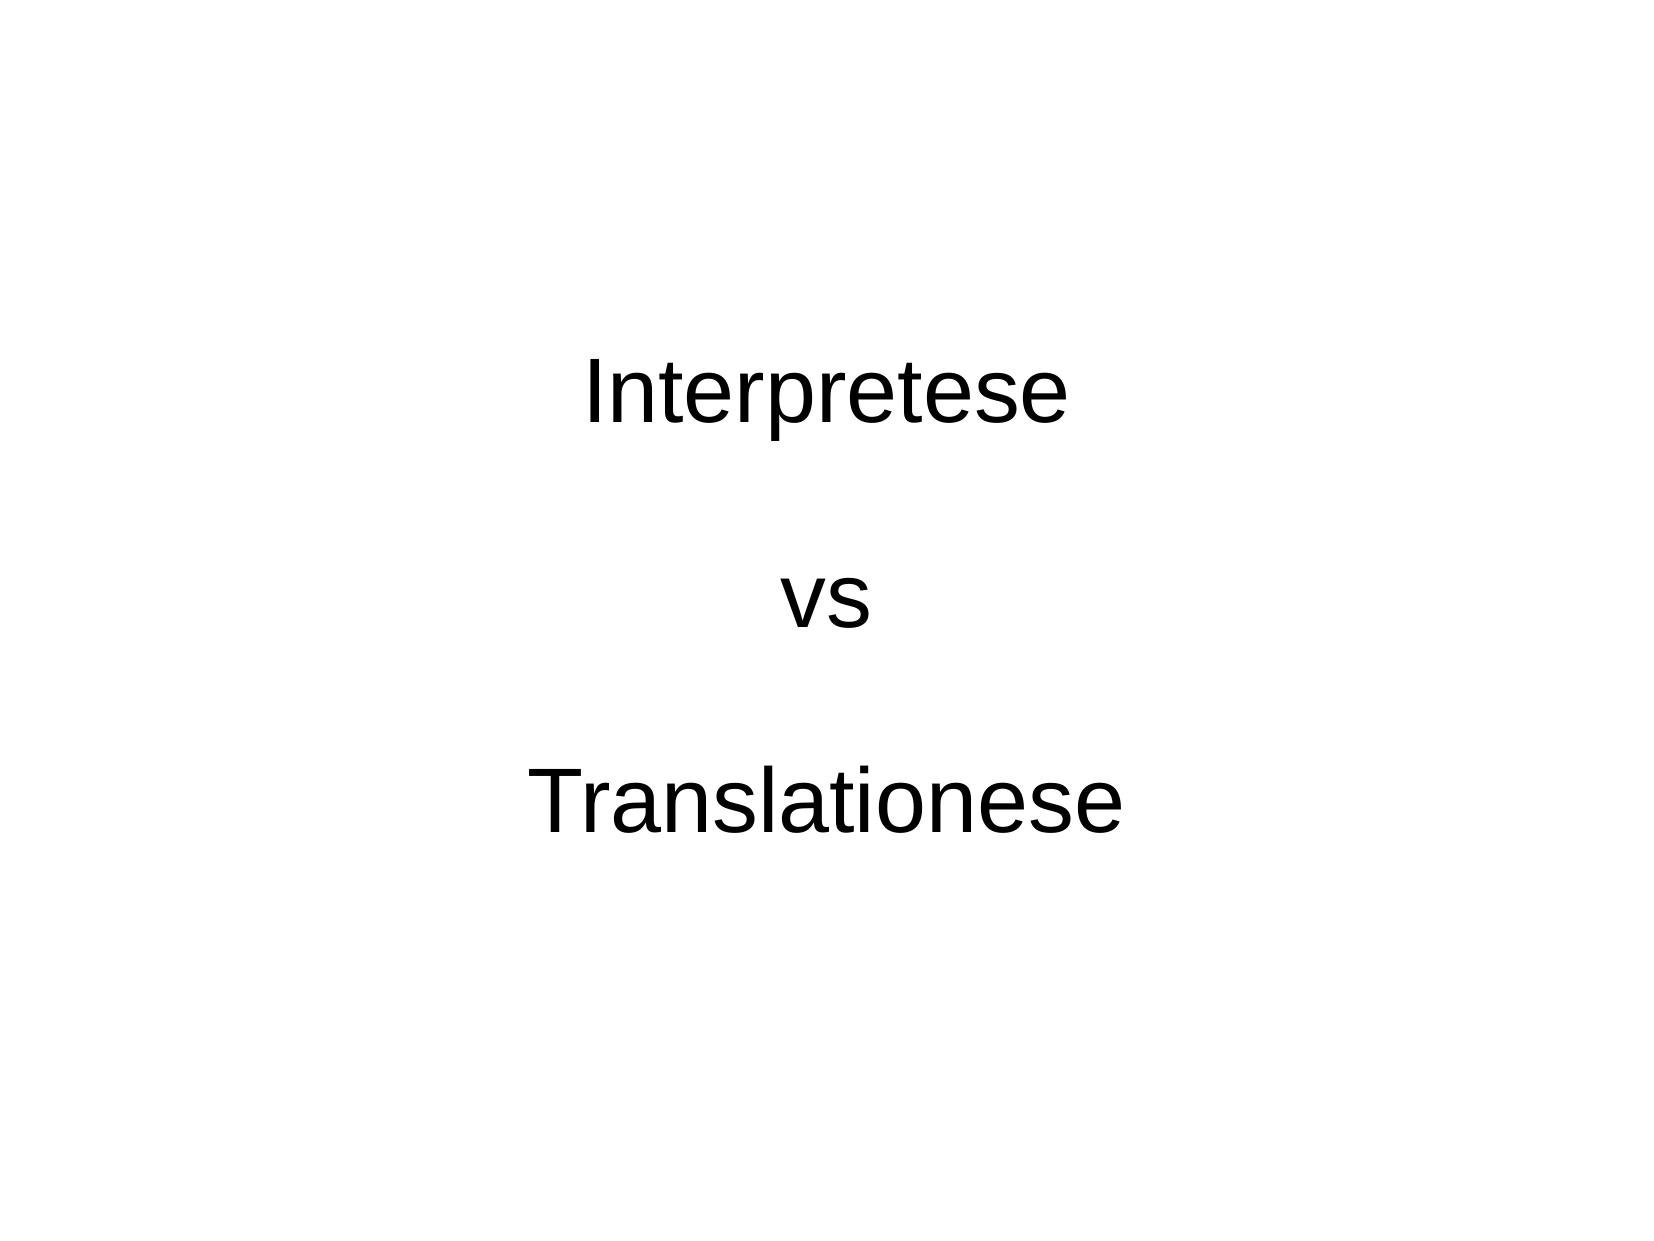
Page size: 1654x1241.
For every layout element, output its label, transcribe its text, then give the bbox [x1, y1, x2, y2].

title Interpretese vs Translationese [82, 338, 1571, 853]
